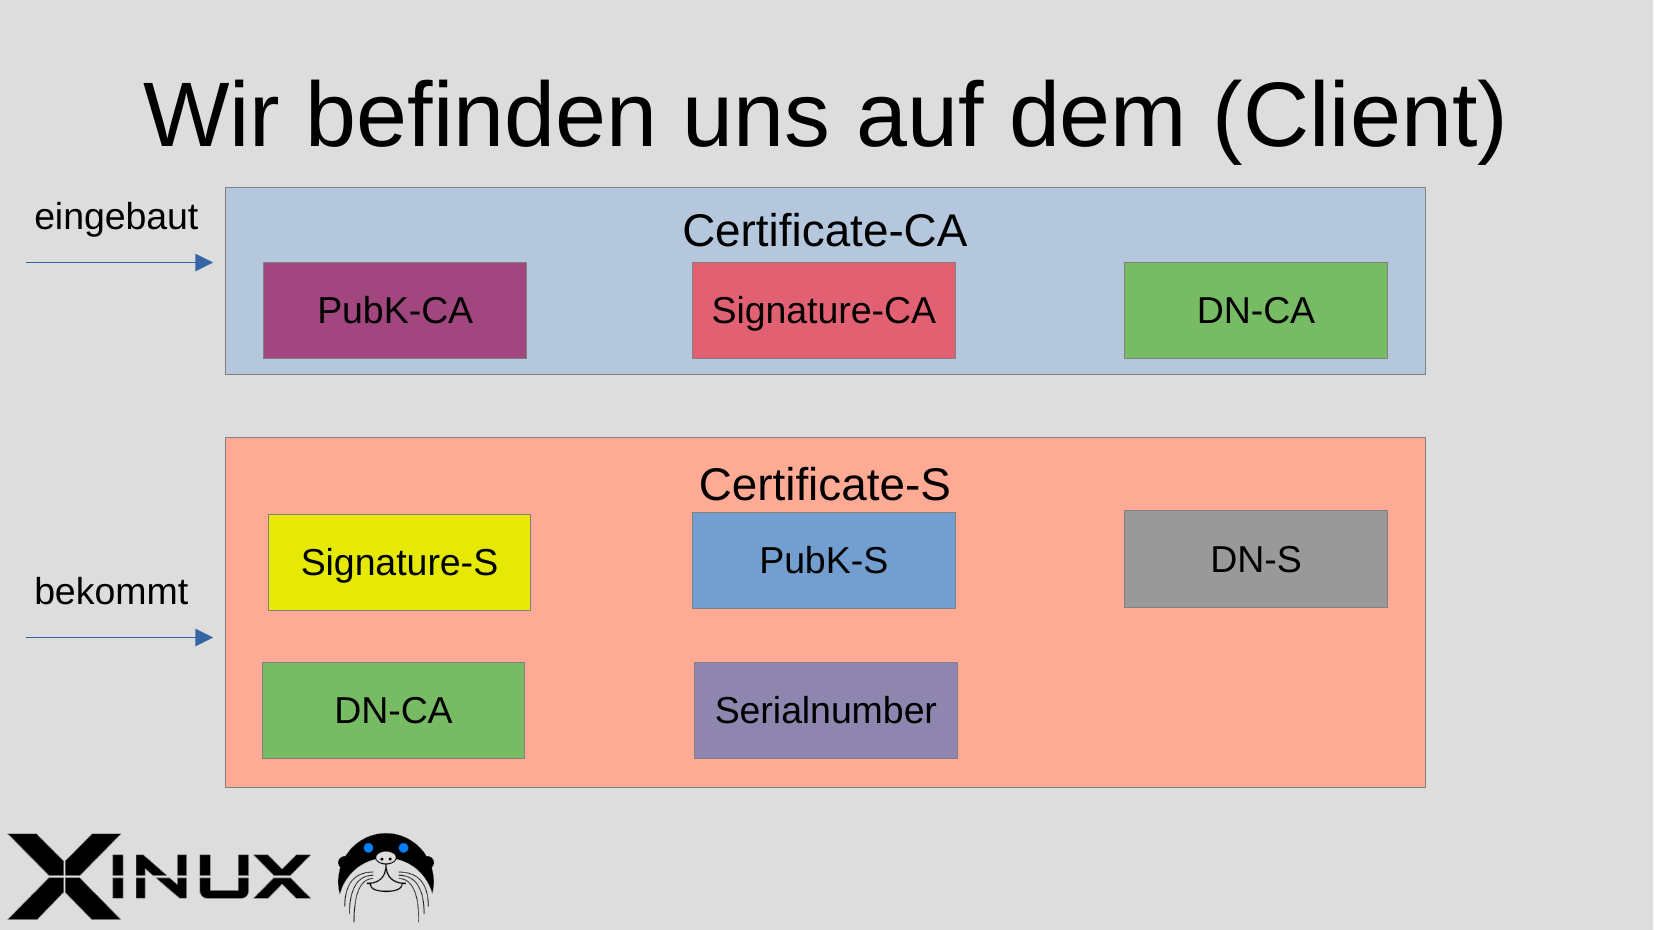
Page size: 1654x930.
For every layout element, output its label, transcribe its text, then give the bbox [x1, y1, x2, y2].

text_box Serialnumber [694, 662, 958, 759]
text_box PubK-CA [263, 262, 527, 359]
text_box bekommt [19, 562, 204, 620]
text_box DN-CA [262, 662, 525, 759]
text_box PubK-S [692, 512, 956, 609]
text_box DN-S [1124, 510, 1388, 608]
title Wir befinden uns auf dem (Client) [82, 37, 1571, 193]
text_box DN-CA [1124, 262, 1388, 359]
text_box Certificate-S [225, 437, 1426, 788]
picture [0, 824, 440, 929]
text_box Signature-S [268, 514, 531, 611]
text_box eingebaut [19, 187, 214, 245]
text_box Signature-CA [692, 262, 956, 359]
text_box Certificate-CA [225, 187, 1426, 375]
